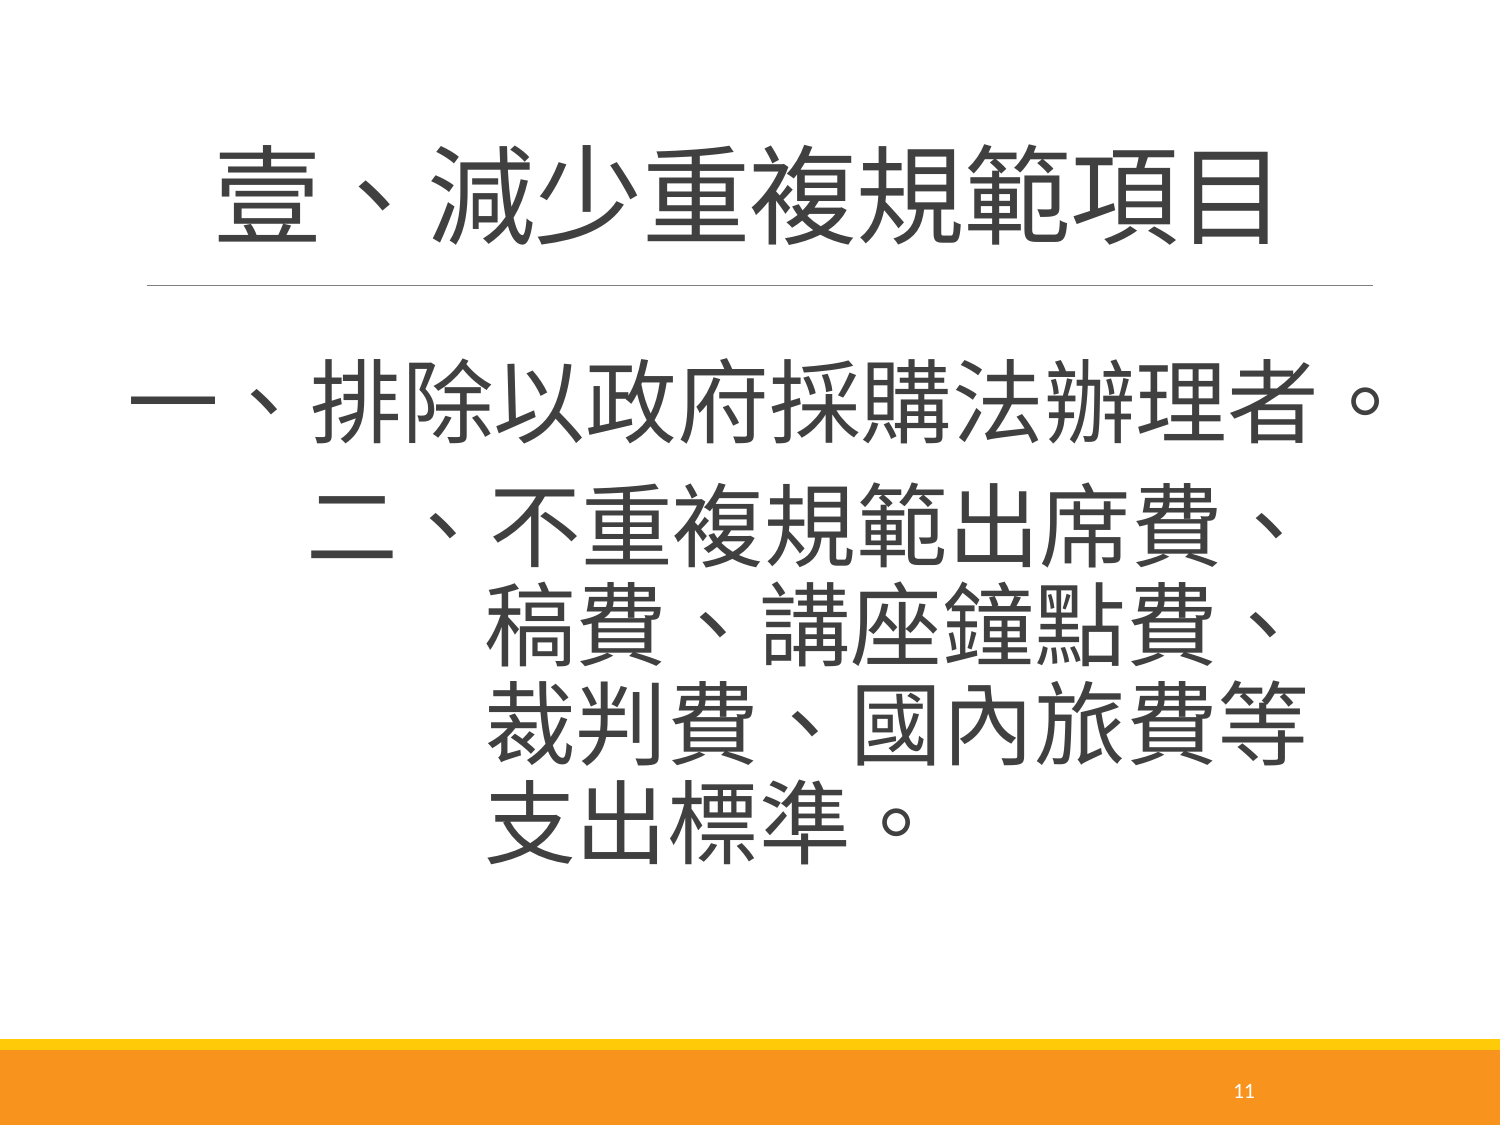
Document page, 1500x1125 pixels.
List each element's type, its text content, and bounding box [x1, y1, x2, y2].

title 壹、減少重複規範項目 [138, 78, 1362, 266]
text_box 11 [1218, 1059, 1380, 1120]
list 一、排除以政府採購法辦理者。 二、不重複規範出席費、稿費、講座鐘點費、裁判費、國內旅費等支出標準。 [100, 349, 1400, 913]
